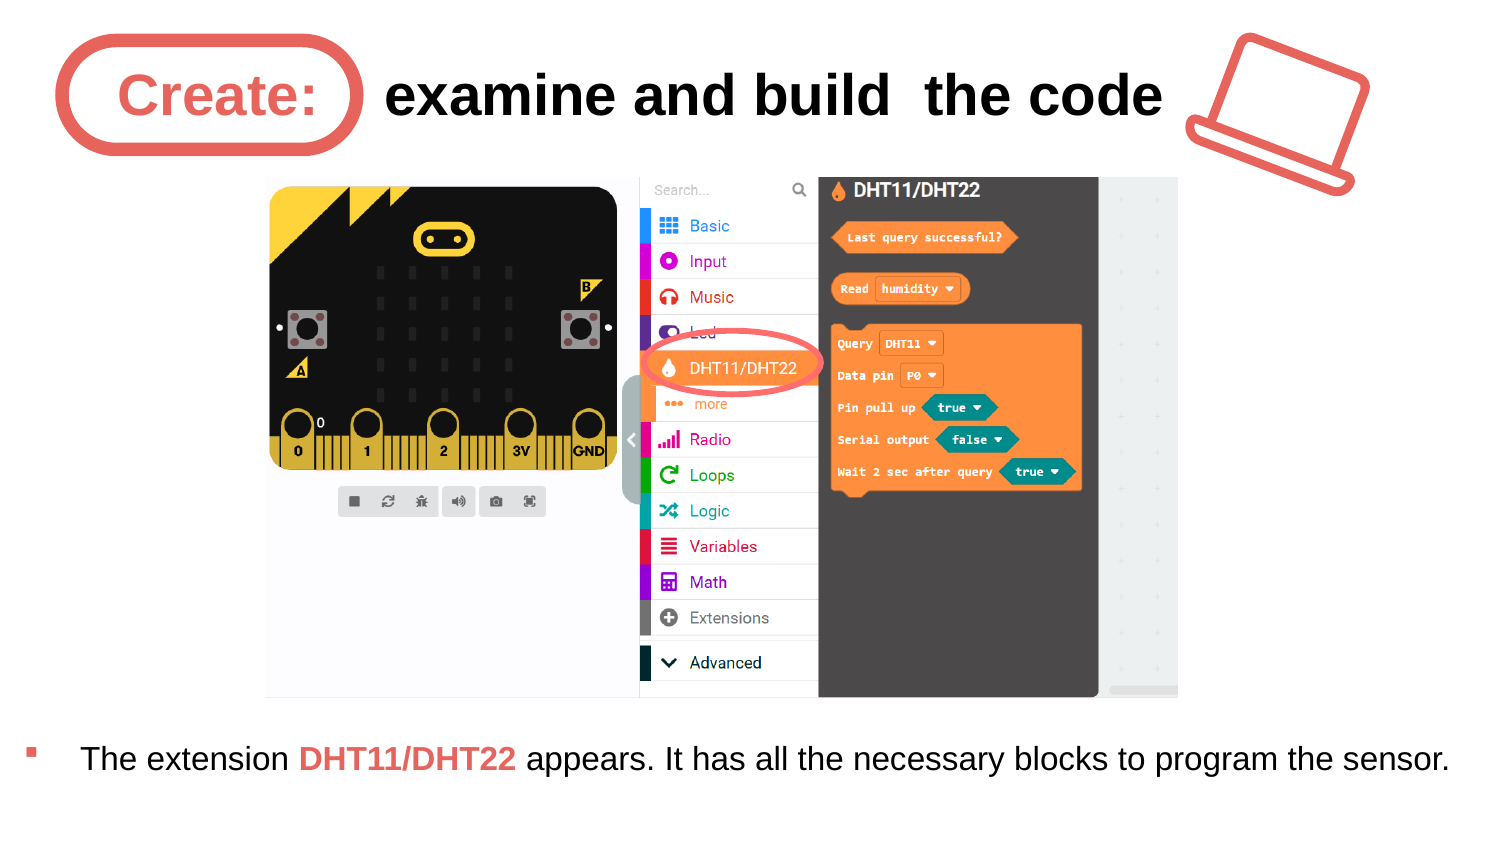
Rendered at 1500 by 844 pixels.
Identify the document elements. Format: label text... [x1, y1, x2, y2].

title Create: examine and build the code [110, 48, 349, 142]
picture [1185, 32, 1370, 197]
text_box The extension DHT11/DHT22 appears. It has all the necessary blocks to program the sensor. [7, 677, 1500, 785]
picture [265, 177, 1178, 698]
title Create: examine and build the code [110, 34, 1185, 159]
